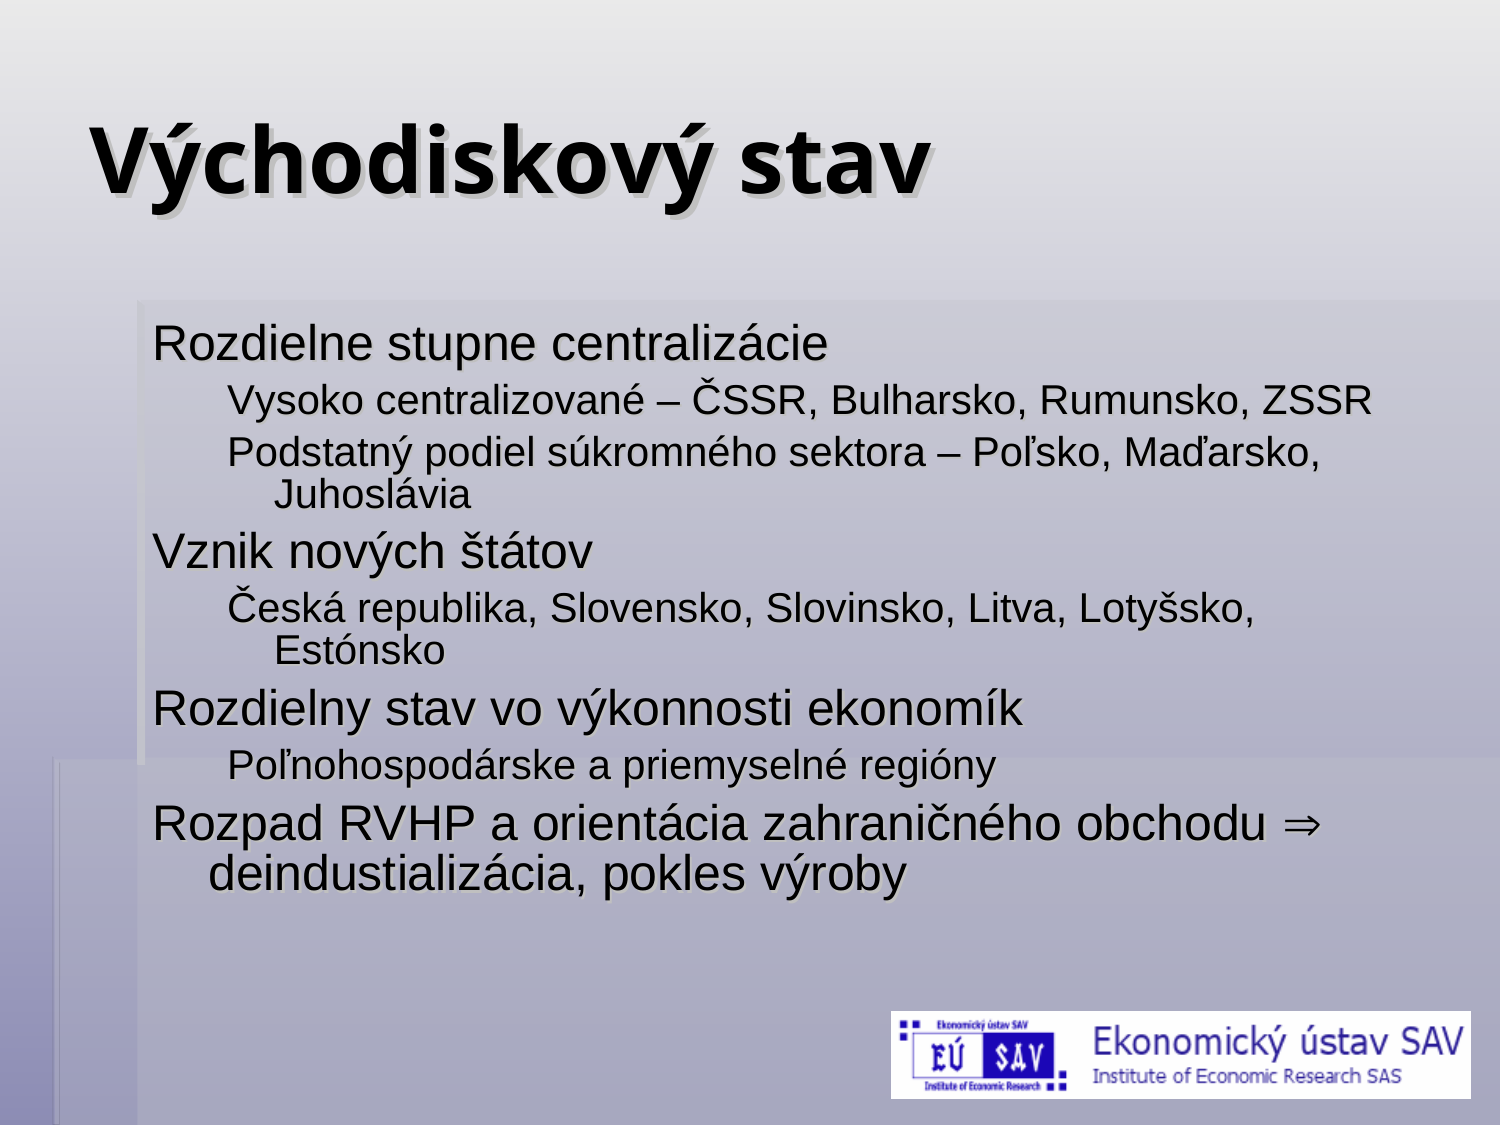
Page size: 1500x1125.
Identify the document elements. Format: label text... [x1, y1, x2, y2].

picture [891, 1011, 1471, 1099]
title Východiskový stav [75, 40, 1451, 276]
list Rozdielne stupne centralizácie Vysoko centralizované – ČSSR, Bulharsko, Rumunsko, ZSSR Podstatný podiel súkromného sektora – Poľsko, Maďarsko, Juhoslávia Vznik nových štátov Česká republika, Slovensko, Slovinsko, Litva, Lotyšsko, Estónsko Rozdielny stav vo výkonnosti ekonomík Poľnohospodárske a priemyselné regióny Rozpad RVHP a orientácia zahraničného obchodu  deindustializácia, pokles výroby [137, 312, 1451, 1014]
